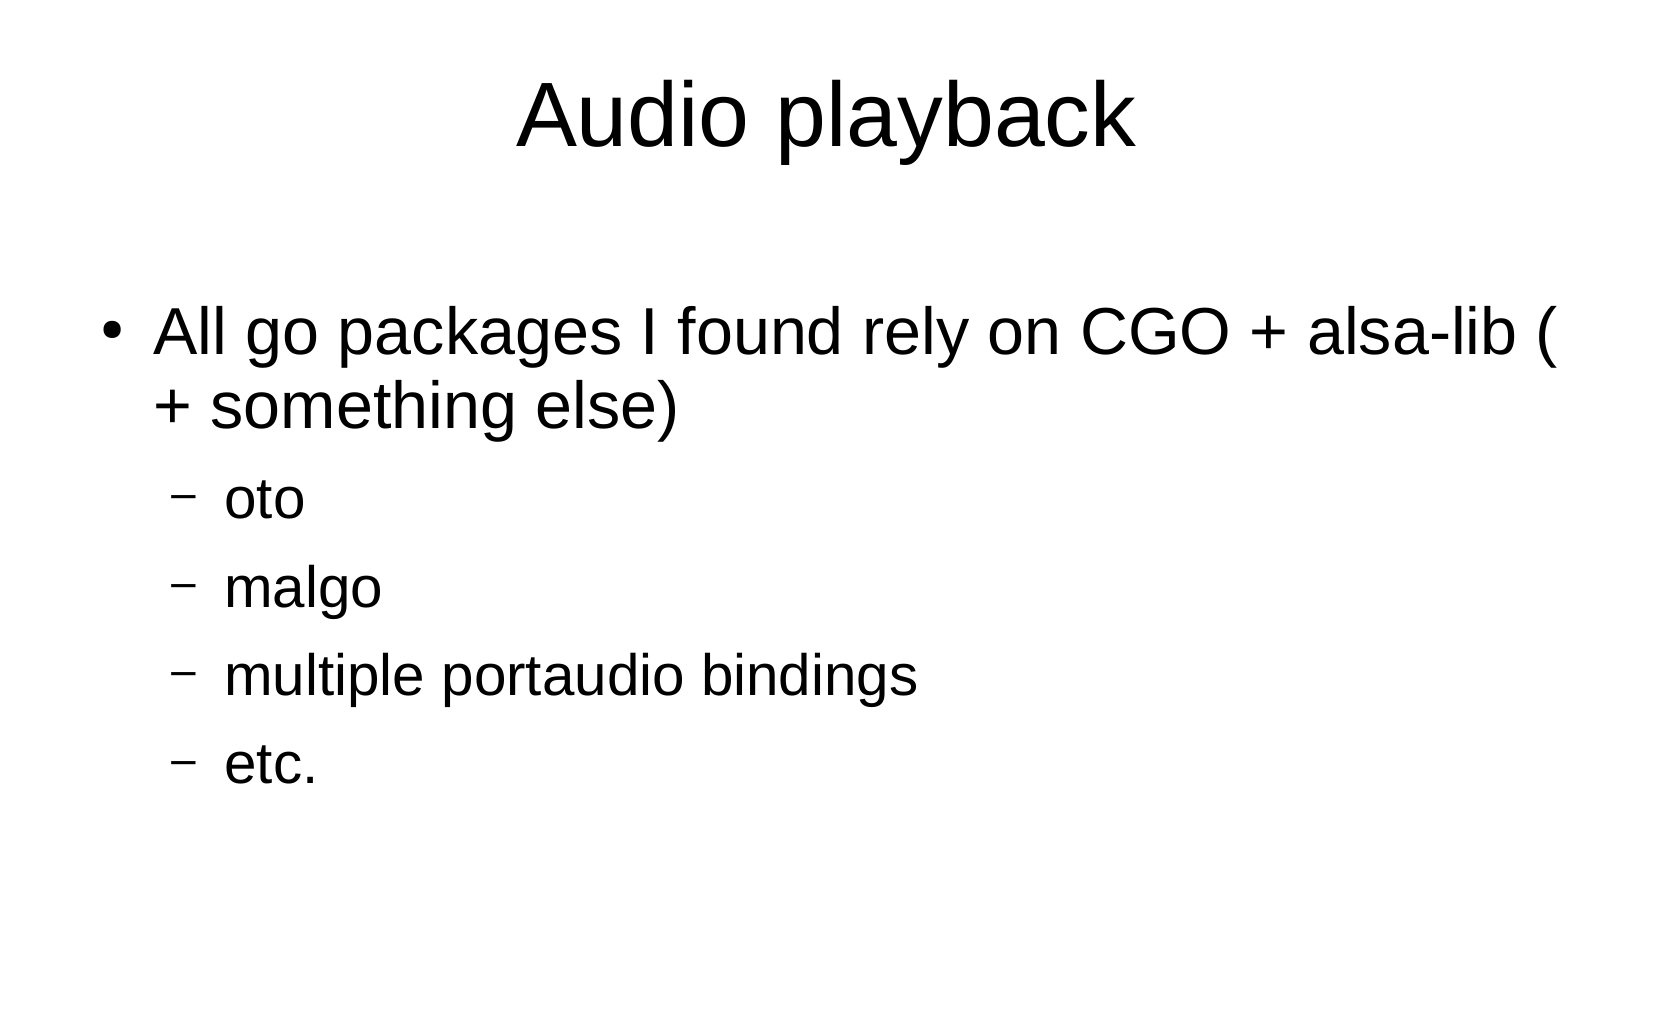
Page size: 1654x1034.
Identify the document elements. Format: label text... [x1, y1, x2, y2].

list All go packages I found rely on CGO + alsa-lib ( + something else) oto malgo multiple portaudio bindings etc. [82, 294, 1571, 834]
title Audio playback [82, 36, 1571, 193]
